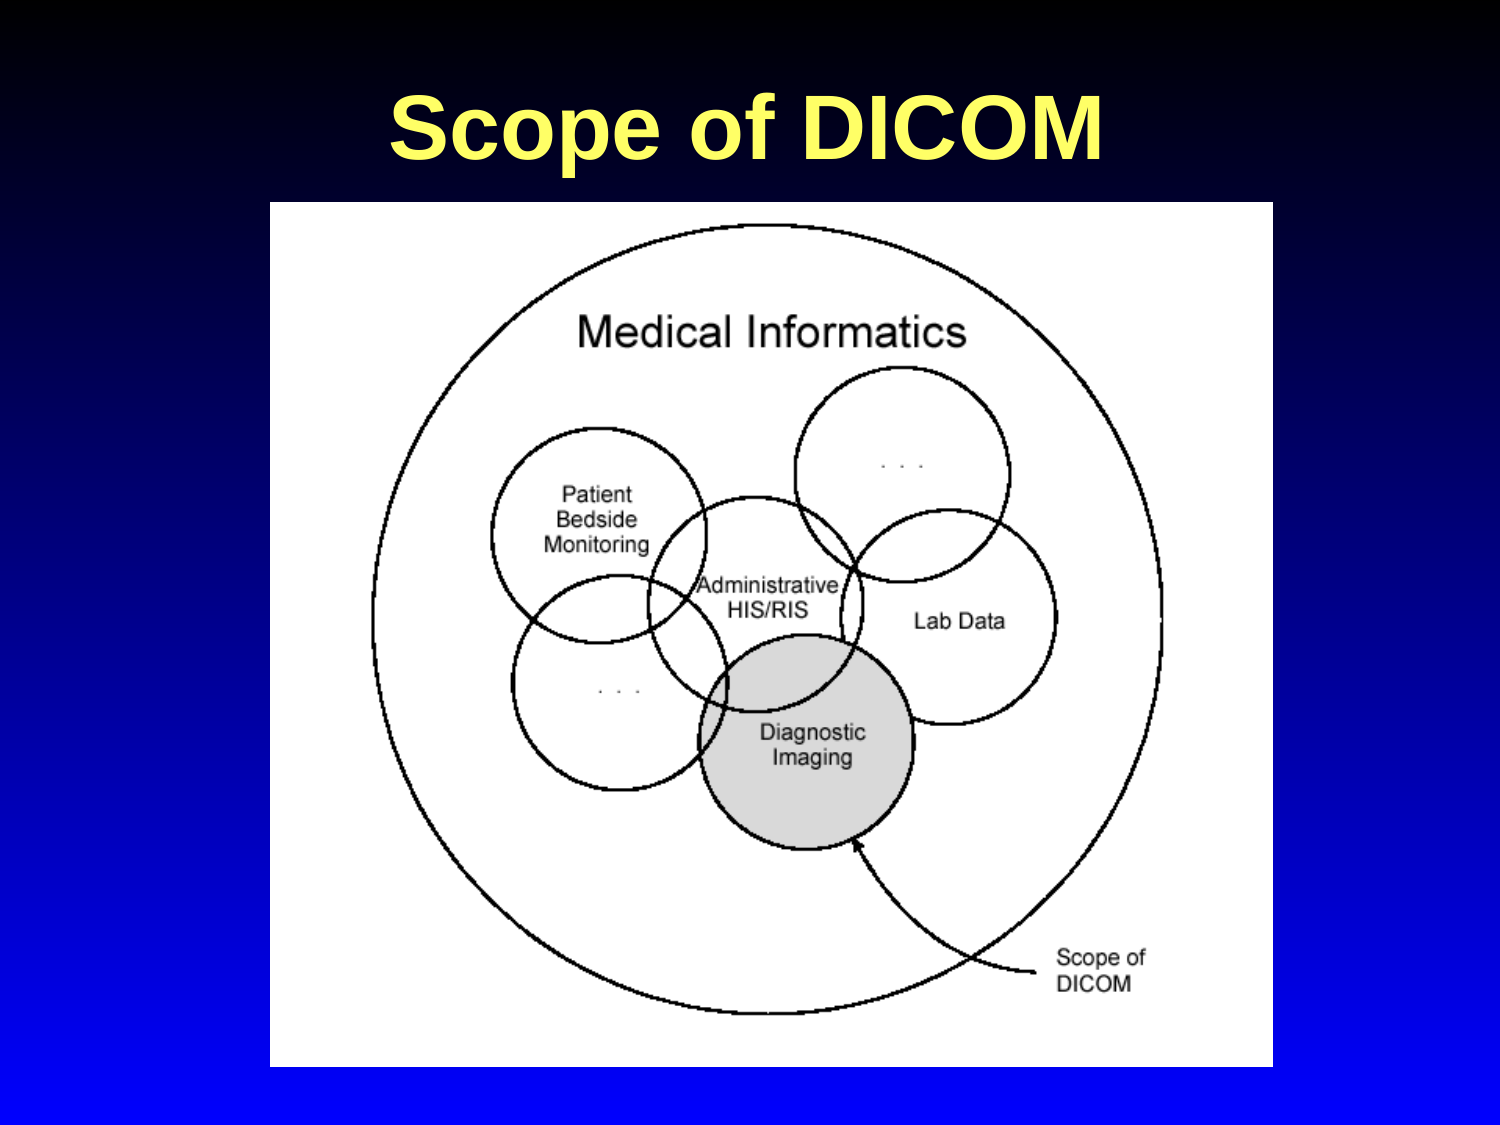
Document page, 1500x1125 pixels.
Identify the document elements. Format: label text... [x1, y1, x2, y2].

picture [270, 202, 1273, 1067]
title Scope of DICOM [109, 14, 1385, 242]
